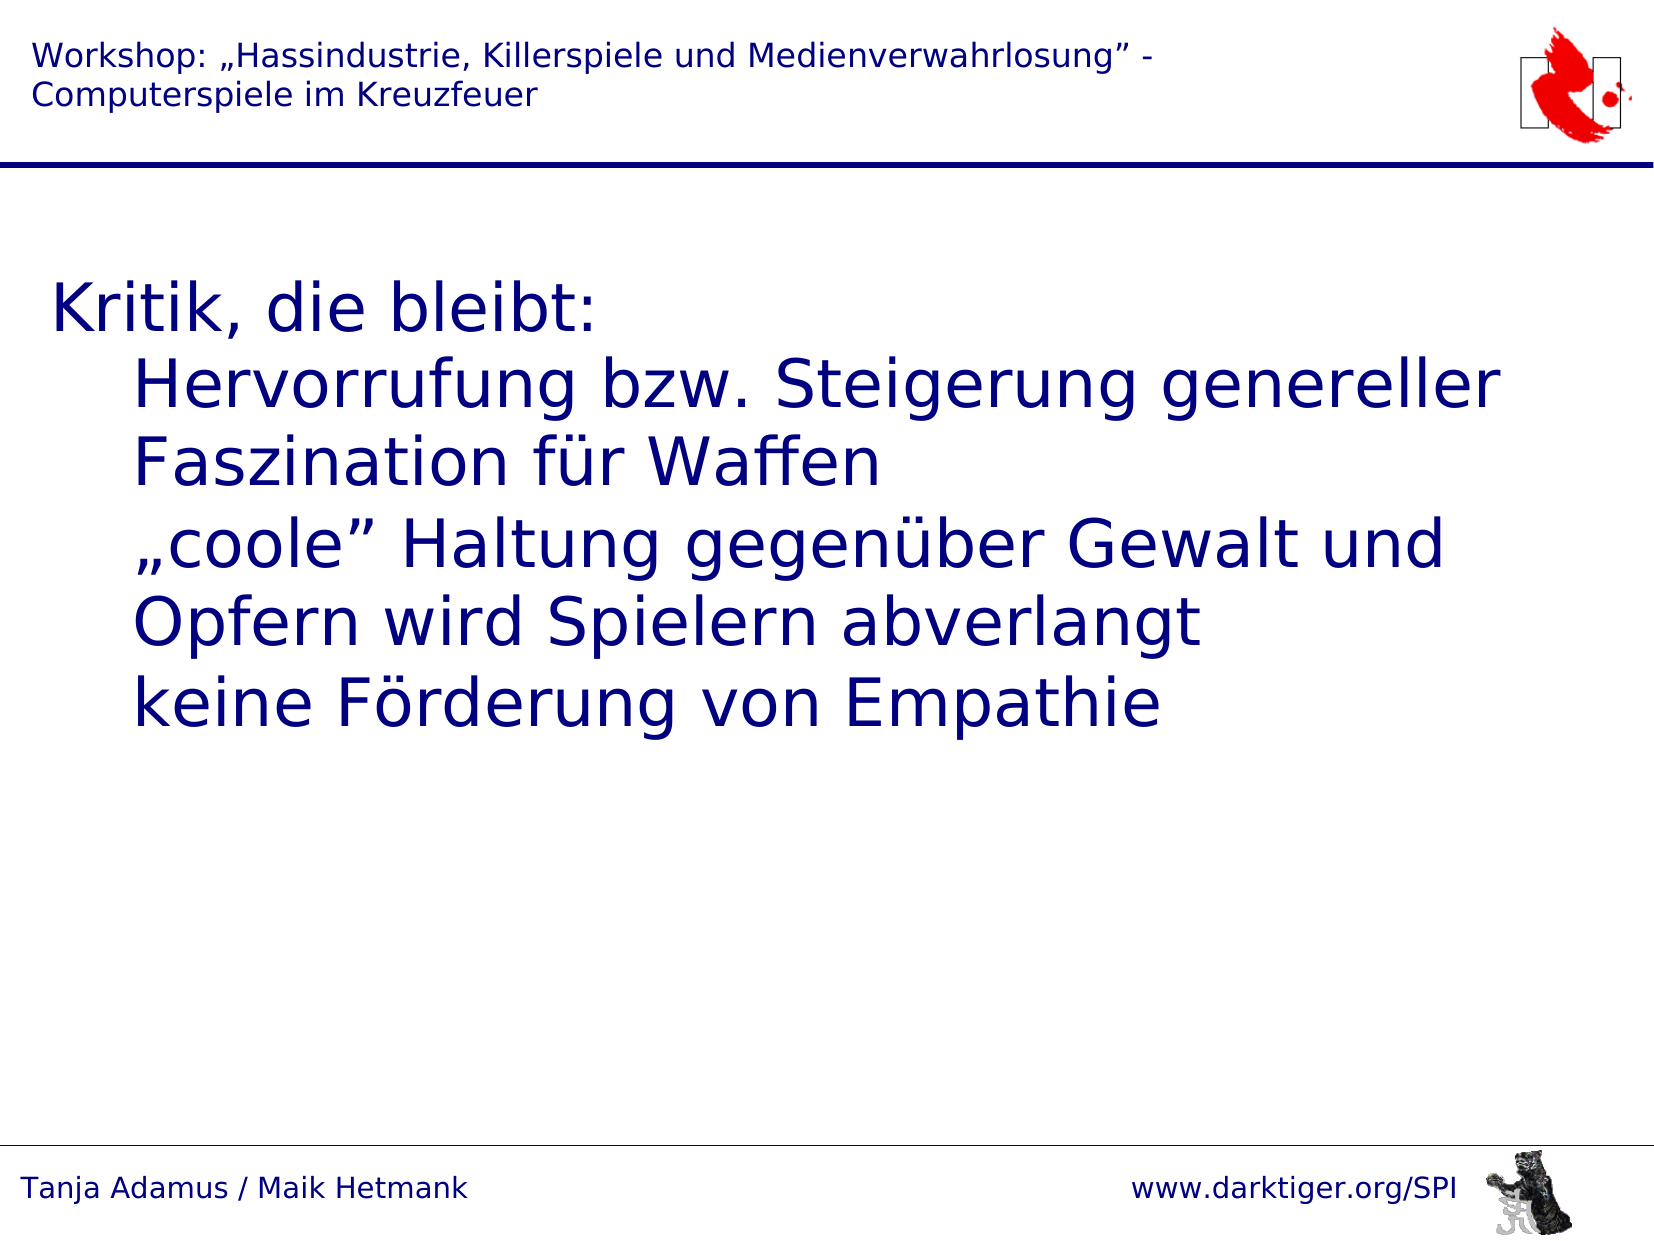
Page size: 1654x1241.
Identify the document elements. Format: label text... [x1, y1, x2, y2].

text_box Workshop: „Hassindustrie, Killerspiele und Medienverwahrlosung” - Computerspiele im Kreuzfeuer [16, 29, 1418, 178]
picture [1486, 1150, 1572, 1235]
text_box Kritik, die bleibt: [35, 261, 1565, 355]
text_box Hervorrufung bzw. Steigerung genereller Faszination für Waffen [118, 338, 1595, 498]
text_box keine Förderung von Empathie [118, 657, 1595, 751]
picture [1503, 16, 1632, 148]
text_box „coole” Haltung gegenüber Gewalt und Opfern wird Spielern abverlangt [118, 498, 1595, 657]
